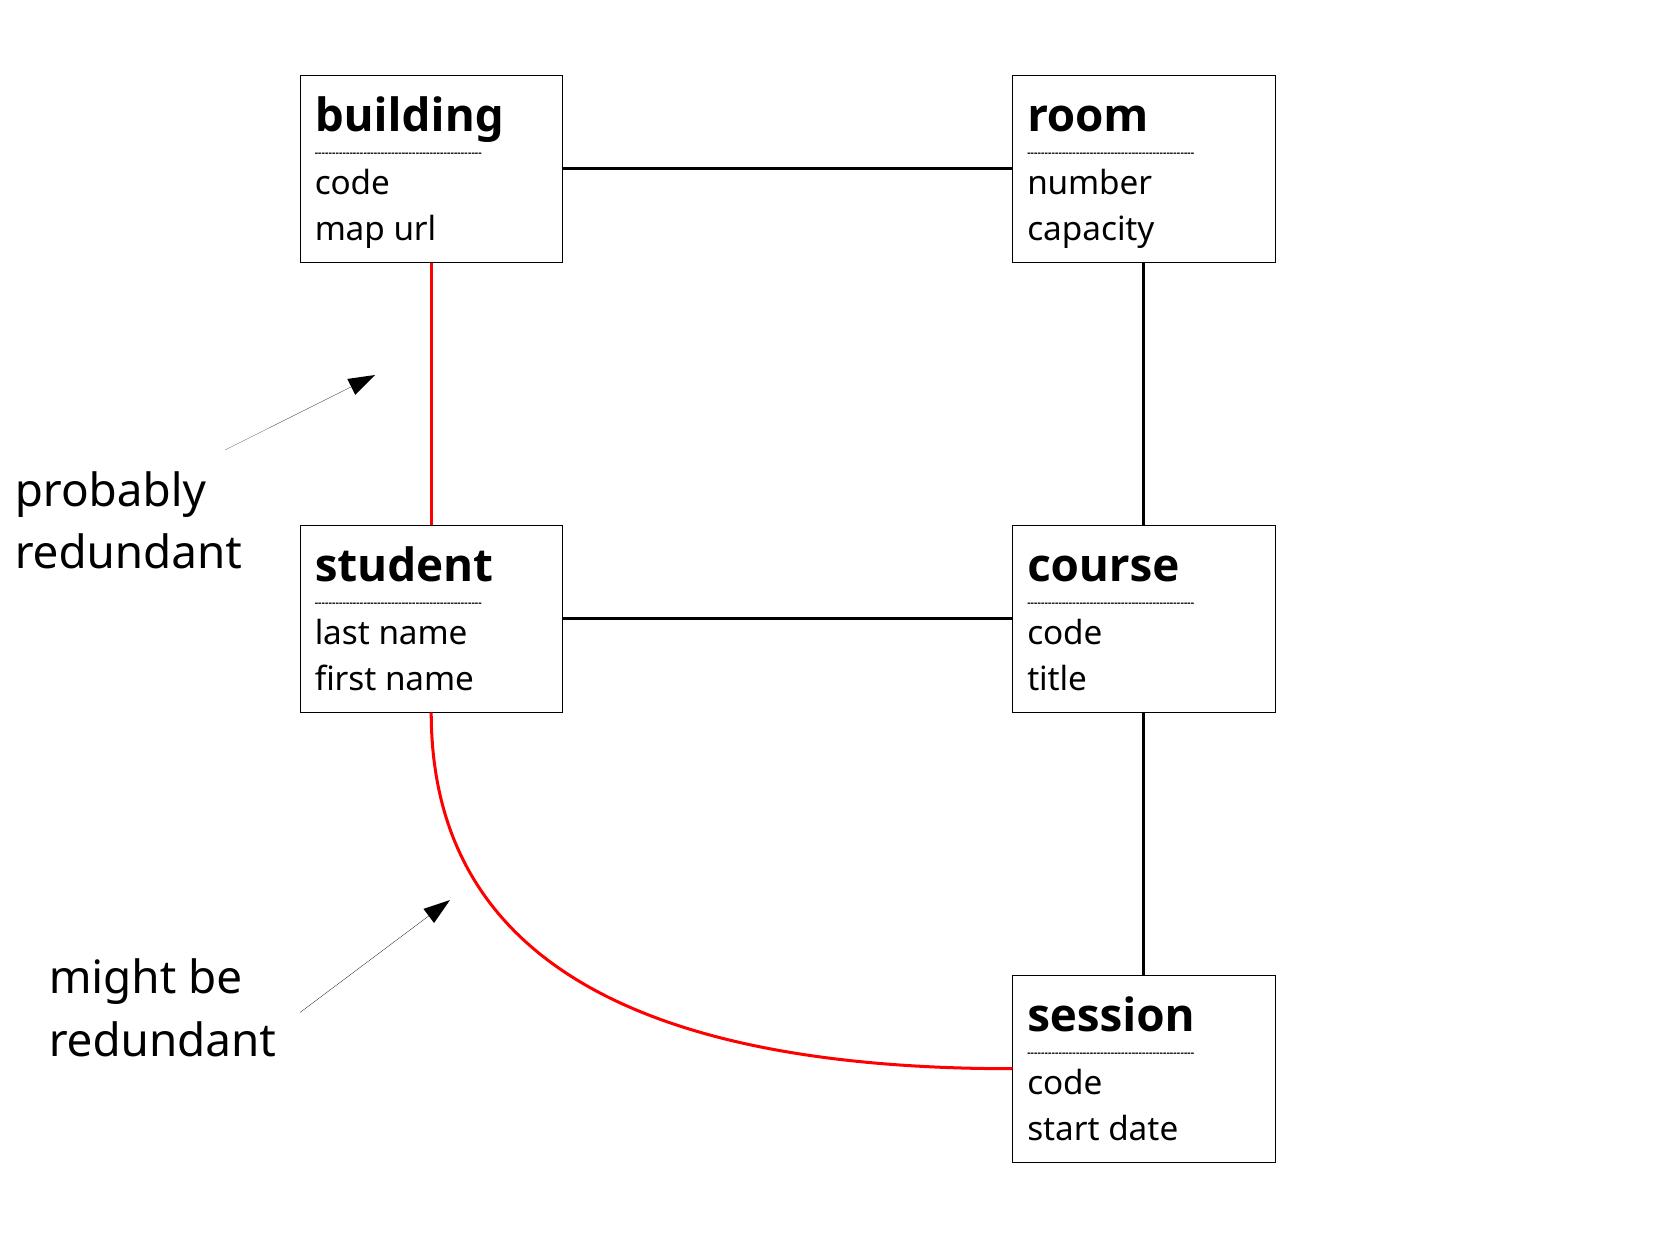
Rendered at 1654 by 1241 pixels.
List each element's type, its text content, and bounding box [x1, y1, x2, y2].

text_box might be redundant [34, 937, 301, 1064]
text_box probably redundant [0, 450, 266, 576]
text_box session ------------------------------------------------ code start date [1012, 975, 1276, 1163]
text_box course ------------------------------------------------ code title [1012, 525, 1276, 713]
text_box building ------------------------------------------------ code map url [300, 75, 563, 263]
text_box room ------------------------------------------------ number capacity [1012, 75, 1276, 263]
text_box student ------------------------------------------------ last name first name [300, 525, 563, 713]
